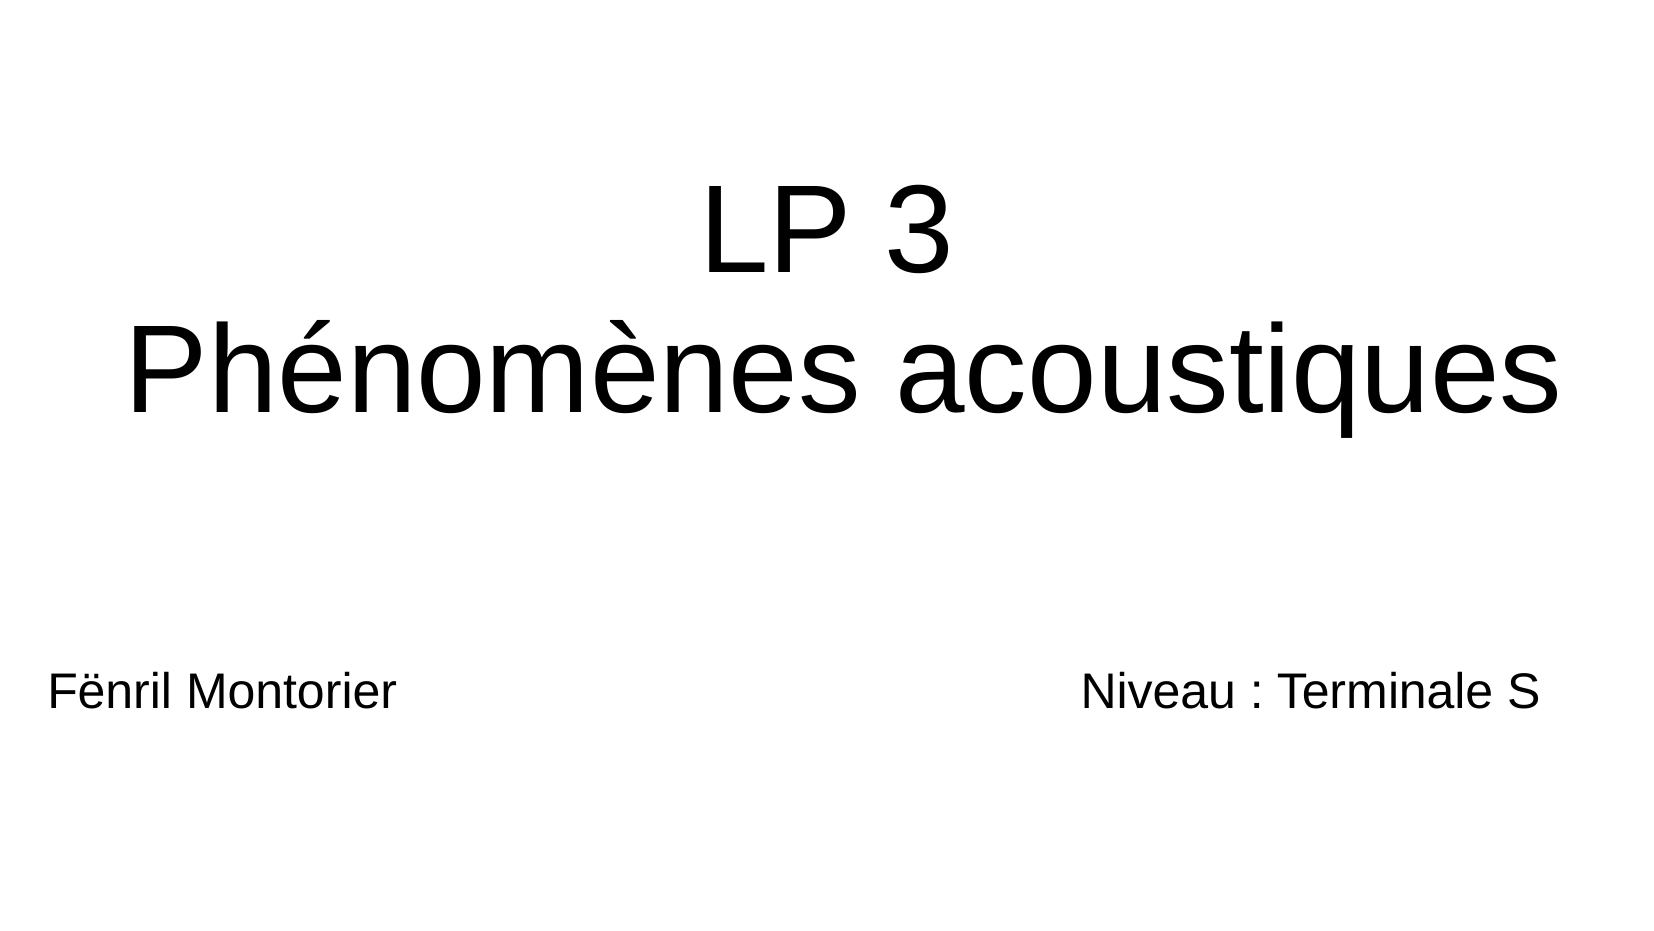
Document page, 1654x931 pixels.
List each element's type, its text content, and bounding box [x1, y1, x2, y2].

subtitle Fënril Montorier Niveau : Terminale S [47, 625, 1571, 758]
title LP 3 Phénomènes acoustiques [82, 159, 1571, 440]
